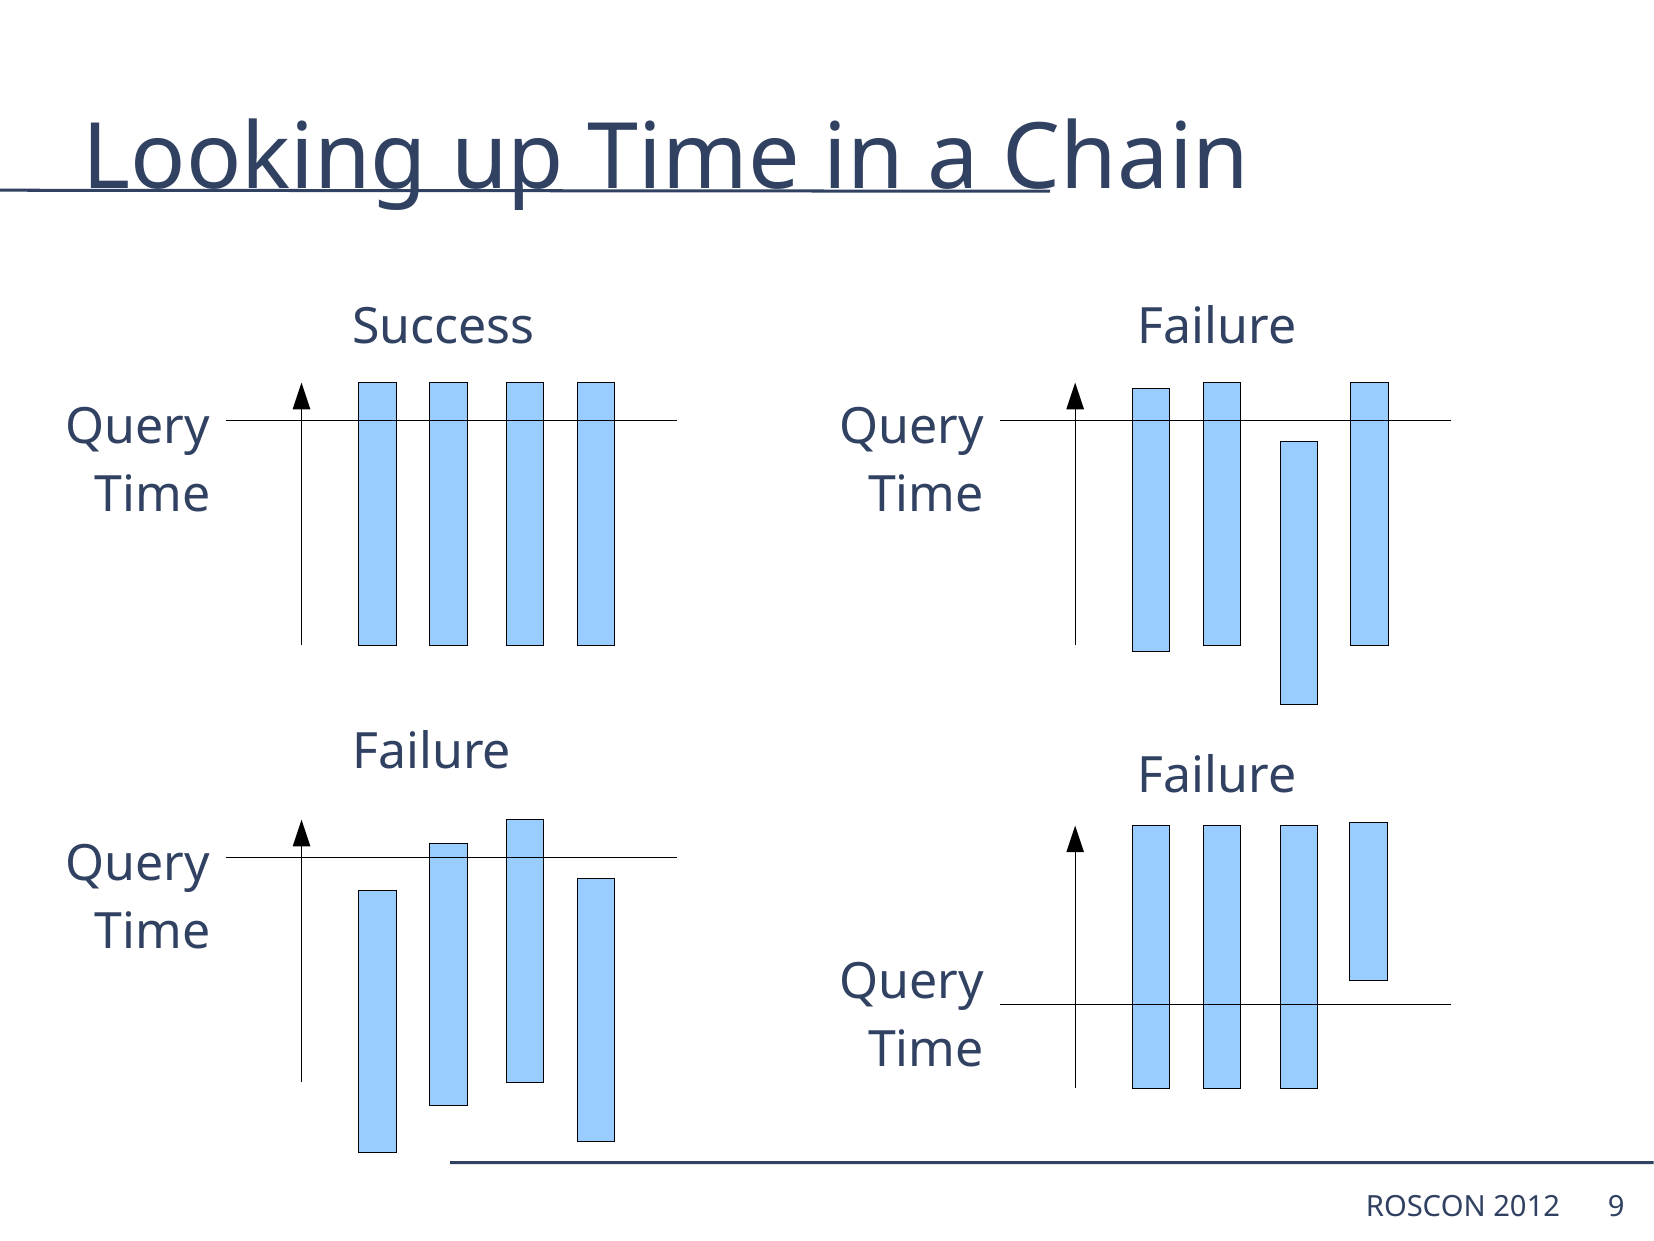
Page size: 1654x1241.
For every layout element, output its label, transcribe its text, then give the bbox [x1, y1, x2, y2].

text_box [577, 421, 615, 646]
text_box [429, 858, 468, 1106]
text_box [1203, 825, 1241, 1004]
text_box [1280, 1005, 1318, 1089]
text_box [506, 382, 544, 420]
text_box [358, 382, 397, 420]
text_box [358, 890, 397, 1153]
text_box [358, 421, 397, 646]
text_box [429, 382, 468, 420]
text_box [506, 819, 544, 857]
text_box Failure [337, 707, 533, 781]
text_box [1280, 441, 1318, 705]
text_box [1203, 1005, 1241, 1089]
text_box Query Time [38, 382, 226, 514]
text_box [429, 421, 468, 646]
text_box [1132, 1005, 1170, 1089]
text_box [1203, 421, 1241, 646]
text_box [1132, 825, 1170, 1004]
text_box Query Time [38, 819, 226, 951]
text_box [1349, 822, 1388, 981]
text_box [1350, 382, 1389, 420]
text_box [1280, 825, 1318, 1004]
text_box Failure [1122, 731, 1318, 805]
text_box [1203, 382, 1241, 420]
title Looking up Time in a Chain [82, 49, 1571, 257]
text_box Success [337, 282, 569, 356]
text_box [429, 843, 468, 857]
text_box Query Time [812, 937, 999, 1070]
text_box [1350, 421, 1389, 646]
text_box [506, 421, 544, 646]
text_box Query Time [812, 382, 999, 514]
text_box [577, 878, 615, 1142]
text_box Failure [1122, 282, 1318, 356]
text_box [1132, 388, 1170, 420]
text_box [577, 382, 615, 420]
text_box [506, 858, 544, 1083]
text_box [1132, 421, 1170, 652]
